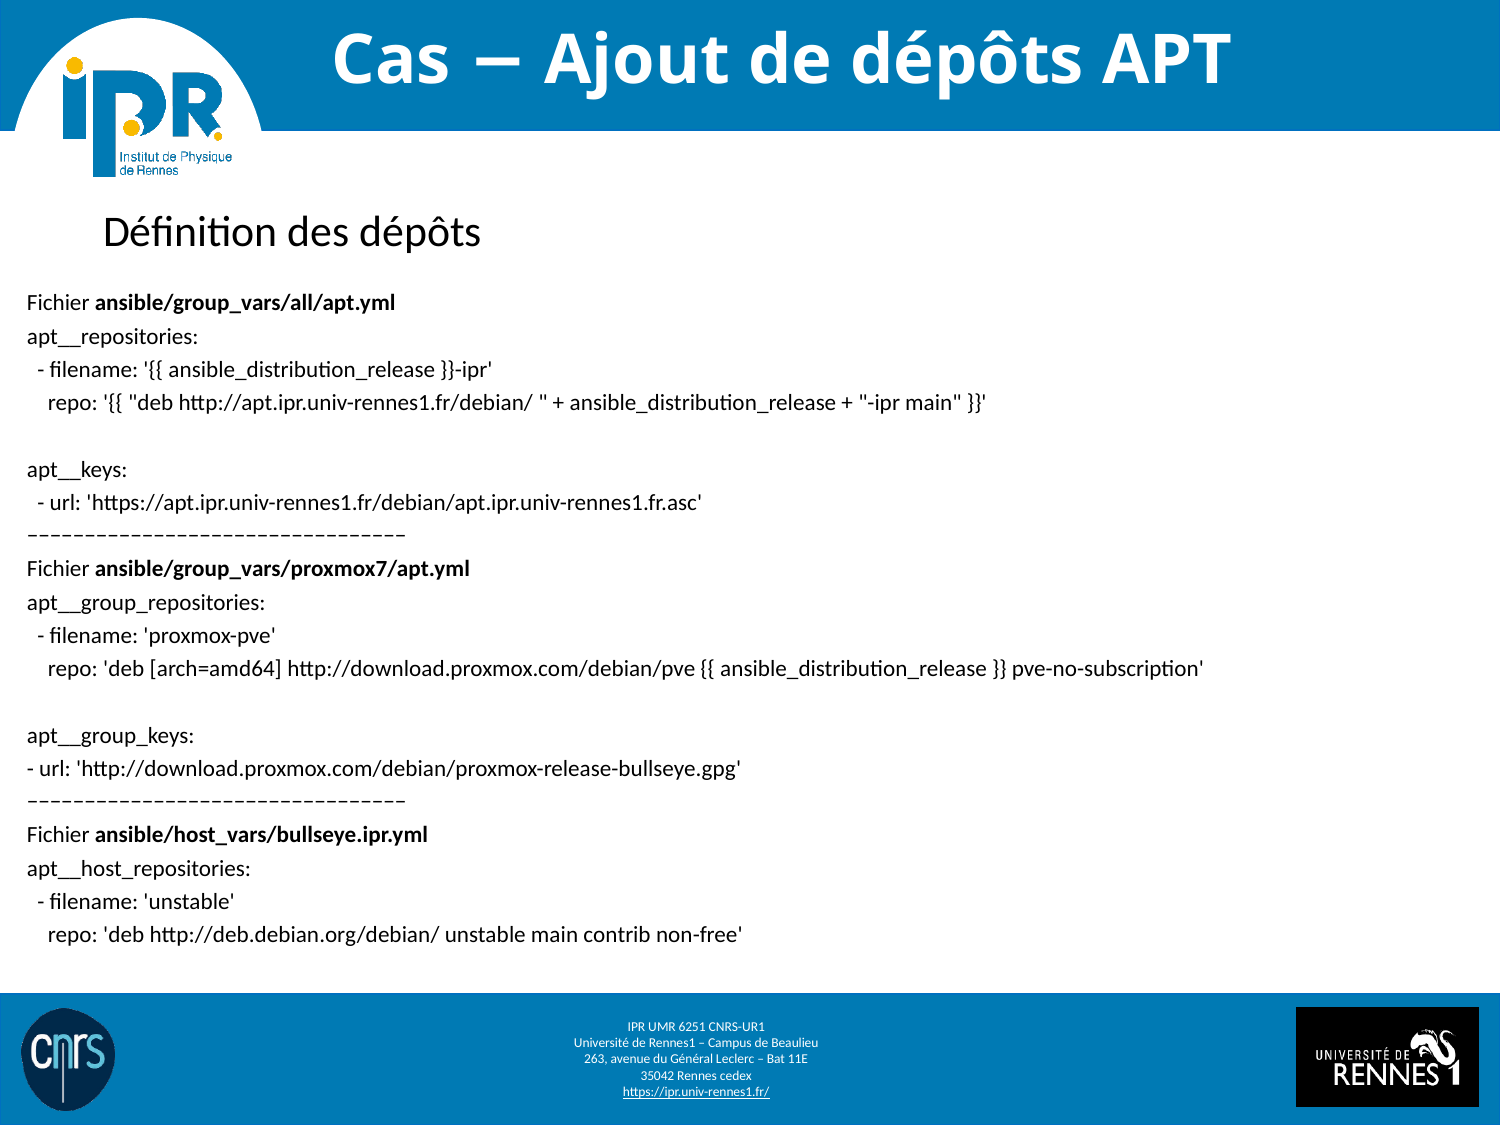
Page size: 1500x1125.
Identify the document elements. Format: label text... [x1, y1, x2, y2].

list Fichier ansible/group_vars/all/apt.yml apt__repositories: - filename: '{{ ansible_distribution_release }}-ipr' repo: '{{ "deb http://apt.ipr.univ-rennes1.fr/debian/ " + ansible_distribution_release + "-ipr main" }}' apt__keys: - url: 'https://apt.ipr.univ-rennes1.fr/debian/apt.ipr.univ-rennes1.fr.asc' −−−−−−−−−−−−−−−−−−−−−−−−−−−−−−−−− Fichier ansible/group_vars/proxmox7/apt.yml apt__group_repositories: - filename: 'proxmox-pve' repo: 'deb [arch=amd64] http://download.proxmox.com/debian/pve {{ ansible_distribution_release }} pve-no-subscription' apt__group_keys: - url: 'http://download.proxmox.com/debian/proxmox-release-bullseye.gpg' −−−−−−−−−−−−−−−−−−−−−−−−−−−−−−−−− Fichier ansible/host_vars/bullseye.ipr.yml apt__host_repositories: - filename: 'unstable' repo: 'deb http://deb.debian.org/debian/ unstable main contrib non-free' [11, 283, 1500, 969]
list Définition des dépôts [88, 200, 1382, 283]
picture [22, 1009, 114, 1110]
picture [63, 57, 232, 181]
picture [189, 89, 205, 103]
picture [1297, 1008, 1478, 1106]
title Cas − Ajout de dépôts APT [218, 0, 1347, 122]
picture [213, 110, 218, 121]
